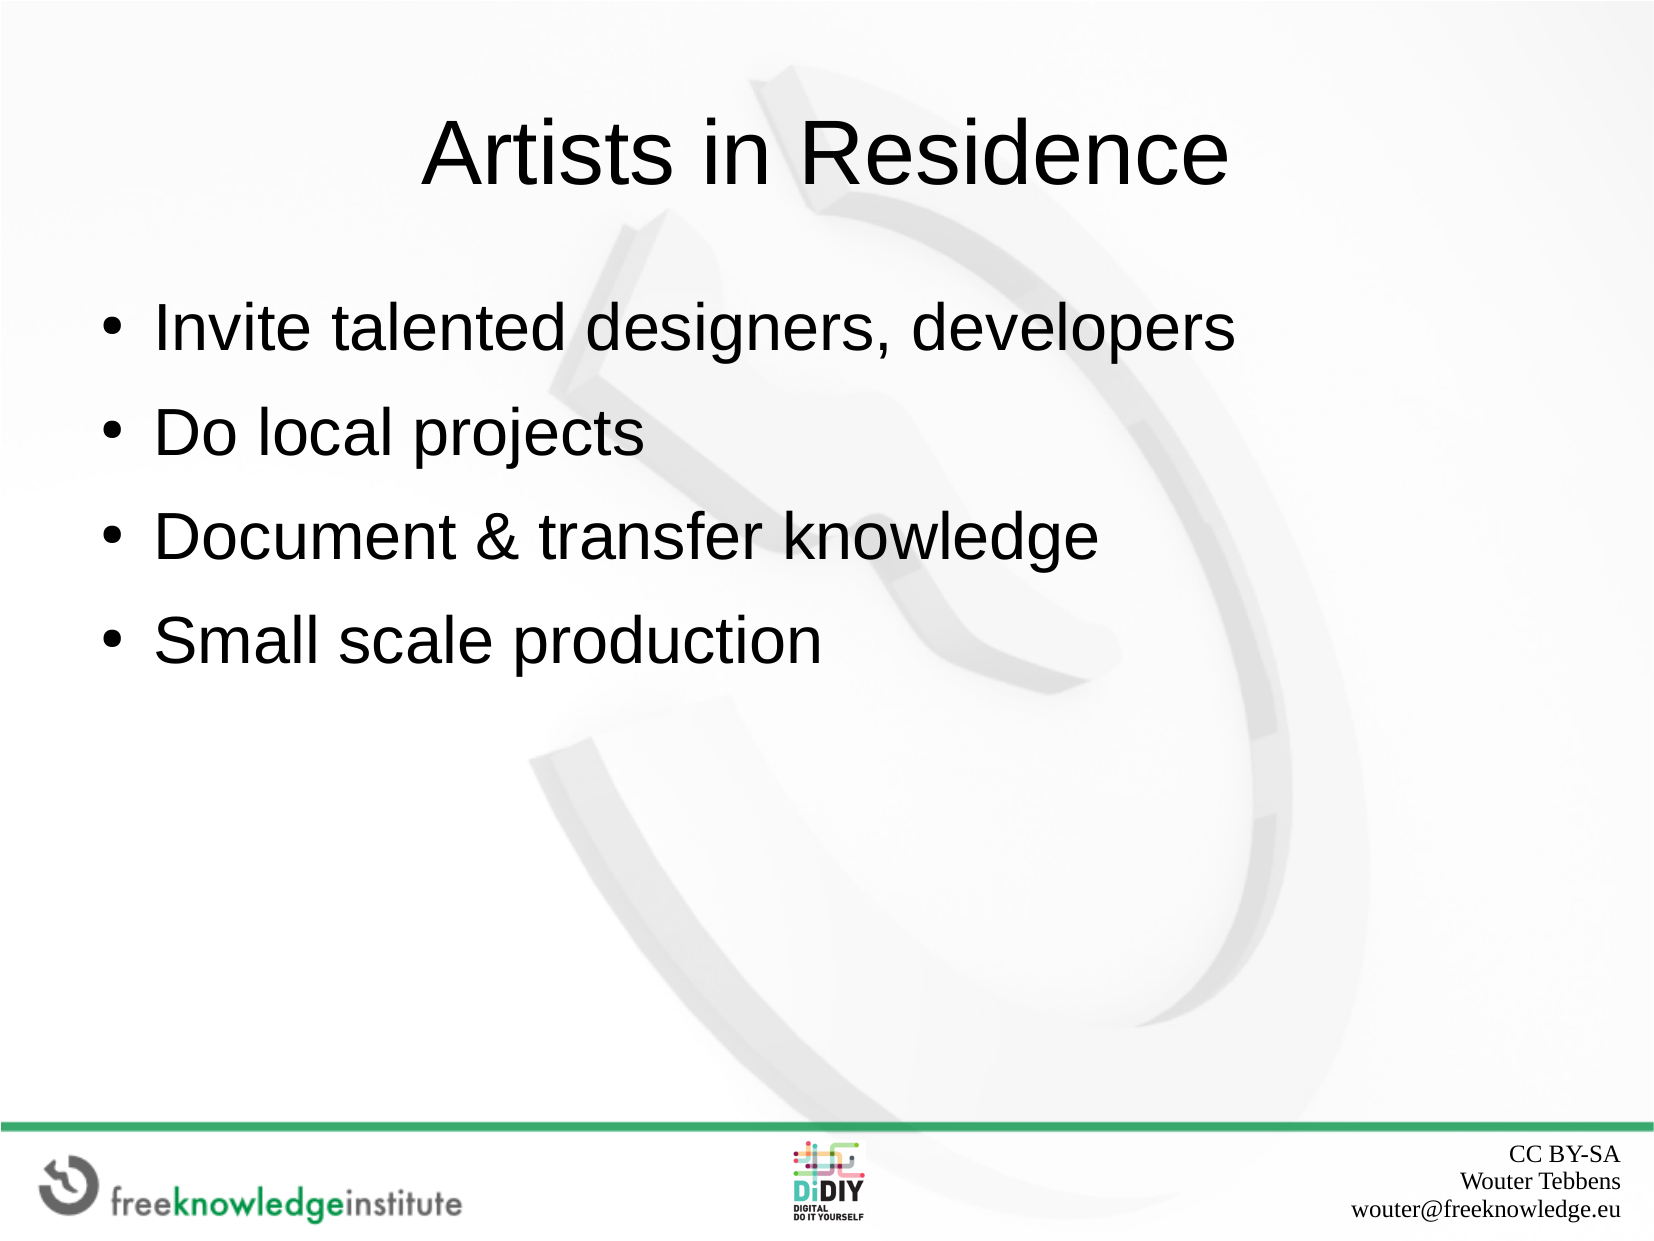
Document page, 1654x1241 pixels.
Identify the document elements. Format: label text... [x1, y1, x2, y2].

picture [1, 1, 1654, 1241]
list Invite talented designers, developers Do local projects Document & transfer knowledge Small scale production [82, 290, 1571, 1010]
title Artists in Residence [82, 49, 1571, 257]
